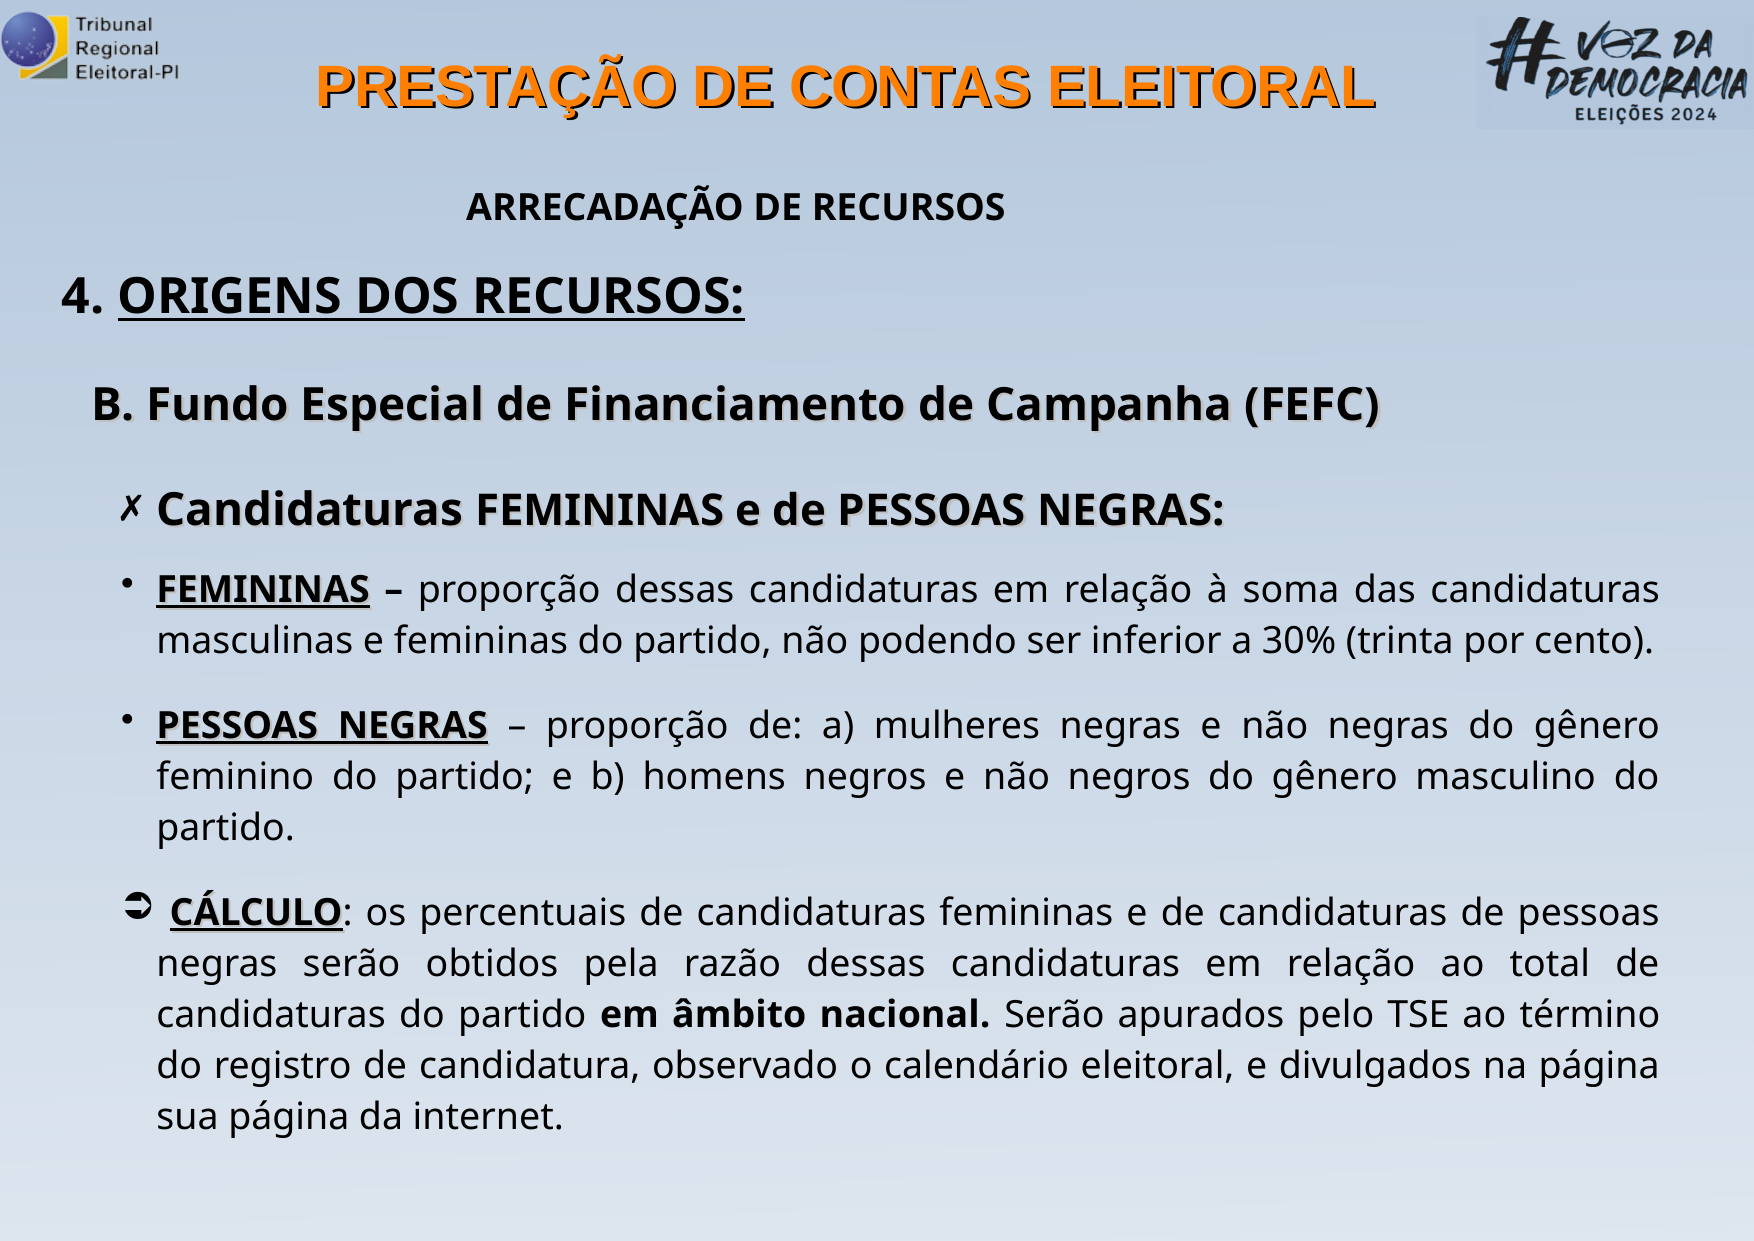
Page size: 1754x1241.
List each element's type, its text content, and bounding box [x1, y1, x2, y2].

picture [0, 11, 195, 87]
title PRESTAÇÃO DE CONTAS ELEITORAL [138, 53, 1554, 196]
subtitle ORIGENS DOS RECURSOS: B. Fundo Especial de Financiamento de Campanha (FEFC) Candidaturas FEMININAS e de PESSOAS NEGRAS: FEMININAS – proporção dessas candidaturas em relação à soma das candidaturas masculinas e femininas do partido, não podendo ser inferior a 30% (trinta por cento). PESSOAS NEGRAS – proporção de: a) mulheres negras e não negras do gênero feminino do partido; e b) homens negros e não negros do gênero masculino do partido. CÁLCULO: os percentuais de candidaturas femininas e de candidaturas de pessoas negras serão obtidos pela razão dessas candidaturas em relação ao total de candidaturas do partido em âmbito nacional. Serão apurados pelo TSE ao término do registro de candidatura, observado o calendário eleitoral, e divulgados na página sua página da internet. [61, 260, 1685, 1172]
text_box ARRECADAÇÃO DE RECURSOS [451, 173, 1206, 240]
